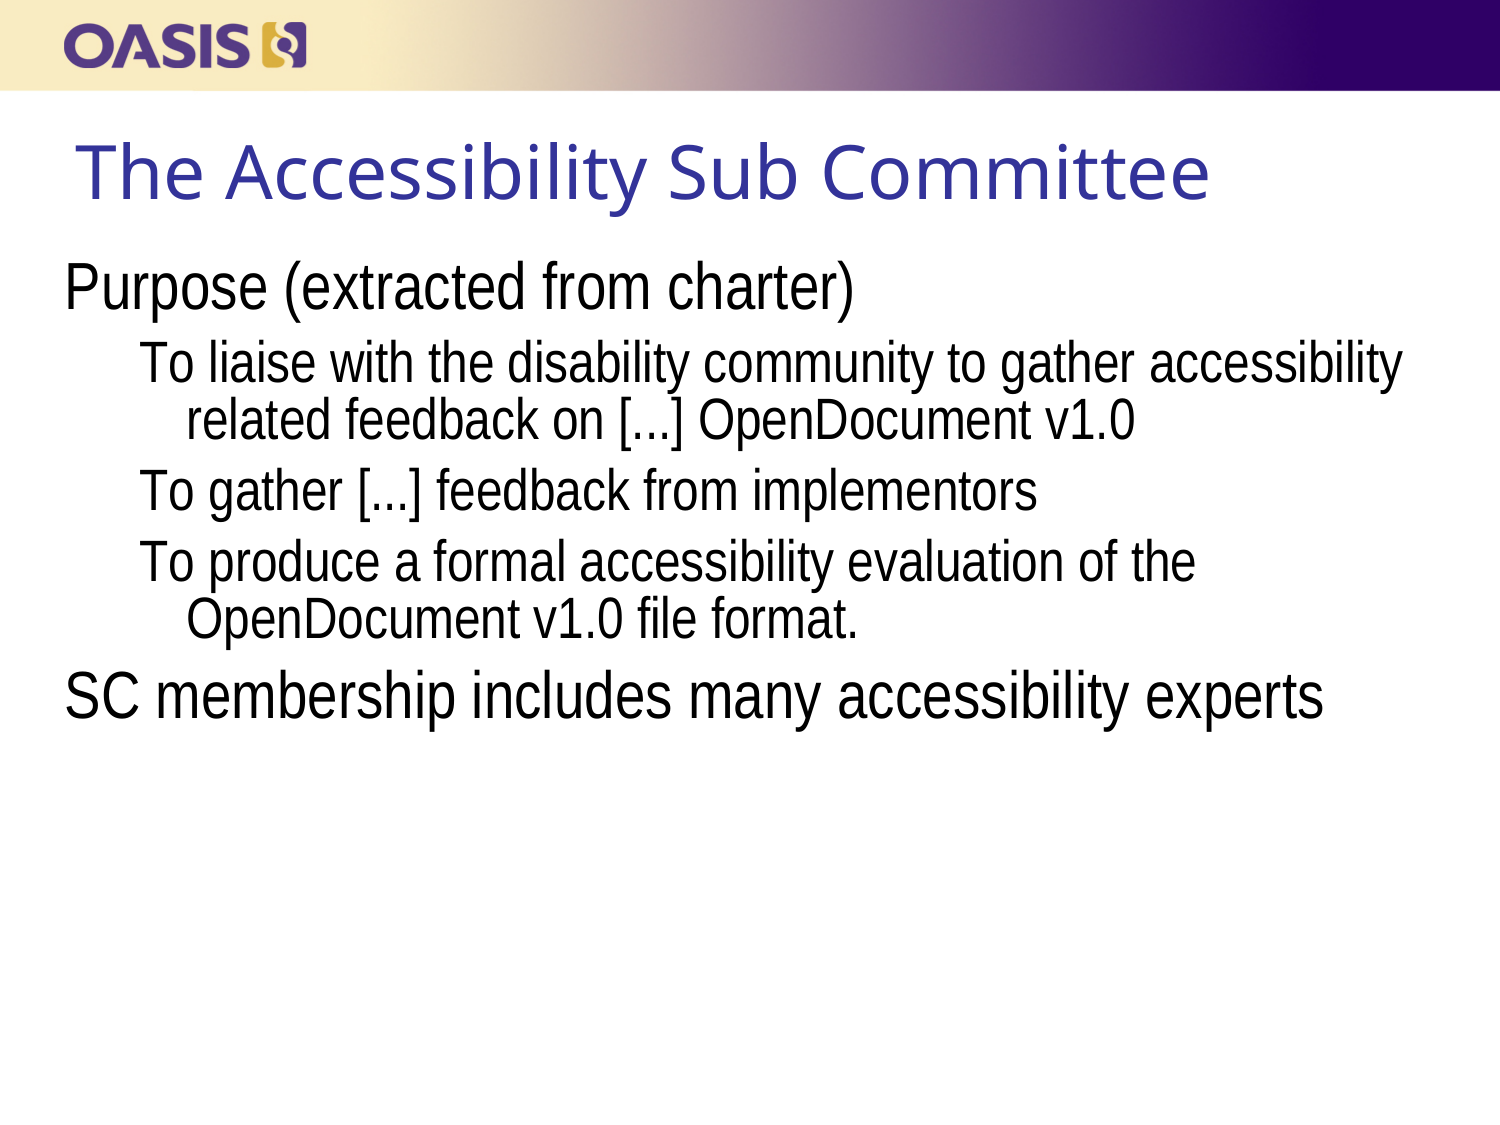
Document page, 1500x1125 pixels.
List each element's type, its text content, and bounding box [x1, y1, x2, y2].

list Purpose (extracted from charter) To liaise with the disability community to gather accessibility related feedback on [...] OpenDocument v1.0 To gather [...] feedback from implementors To produce a formal accessibility evaluation of the OpenDocument v1.0 file format. SC membership includes many accessibility experts [64, 257, 1422, 1017]
title The Accessibility Sub Committee [75, 121, 1438, 229]
picture [0, 0, 1500, 1125]
